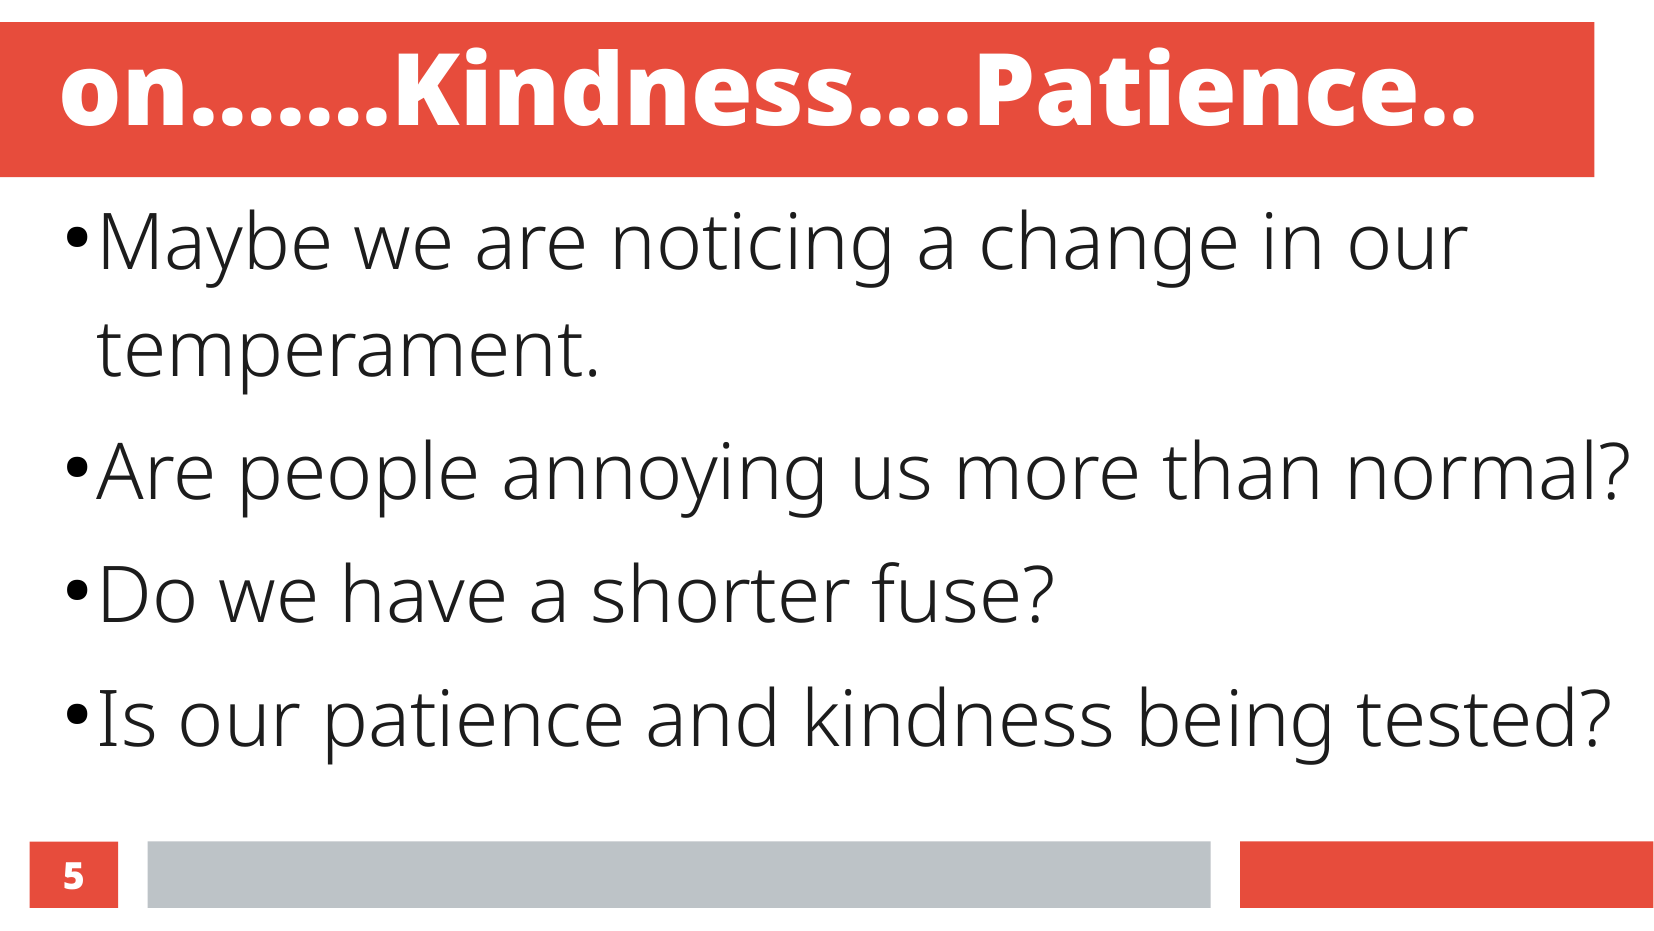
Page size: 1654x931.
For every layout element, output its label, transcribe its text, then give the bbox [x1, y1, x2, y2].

list Maybe we are noticing a change in our temperament. Are people annoying us more than normal? Do we have a shorter fuse? Is our patience and kindness being tested? [30, 185, 1636, 826]
title Put on…….Kindness….Patience.. [59, 44, 1595, 156]
